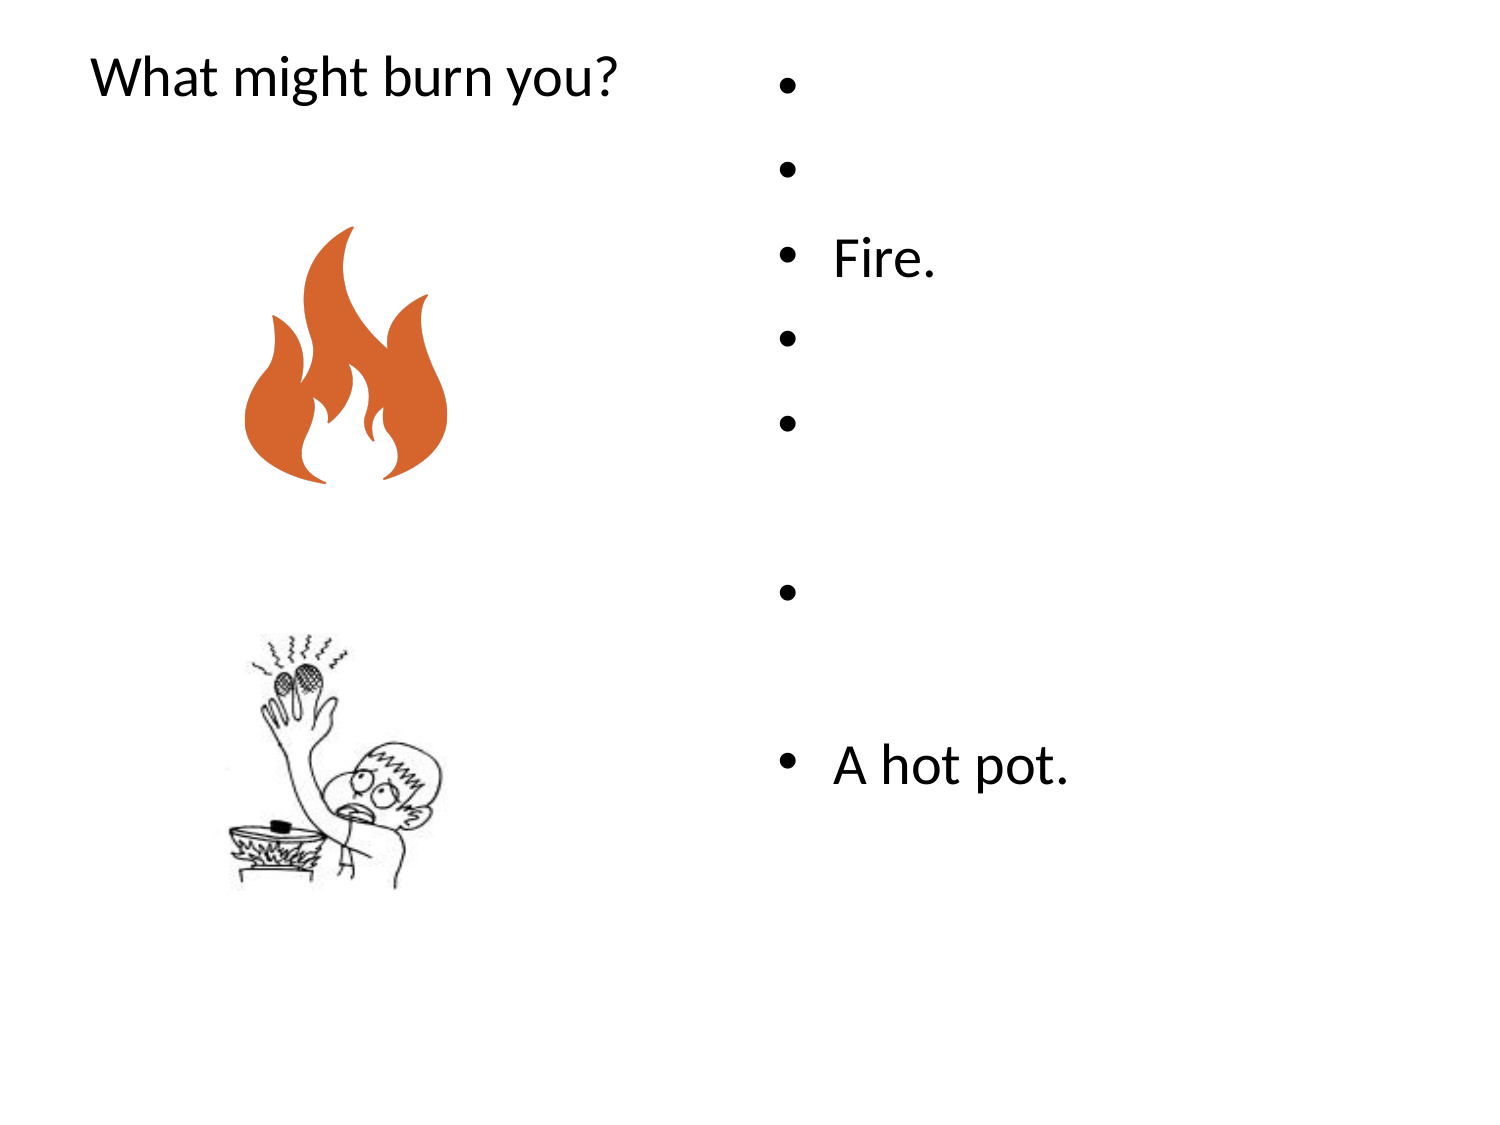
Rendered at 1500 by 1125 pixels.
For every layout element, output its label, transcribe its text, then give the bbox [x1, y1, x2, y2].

picture [214, 633, 455, 892]
list What might burn you? [75, 30, 738, 1095]
list Fire. A hot pot. [762, 42, 1426, 1083]
picture [213, 222, 479, 488]
